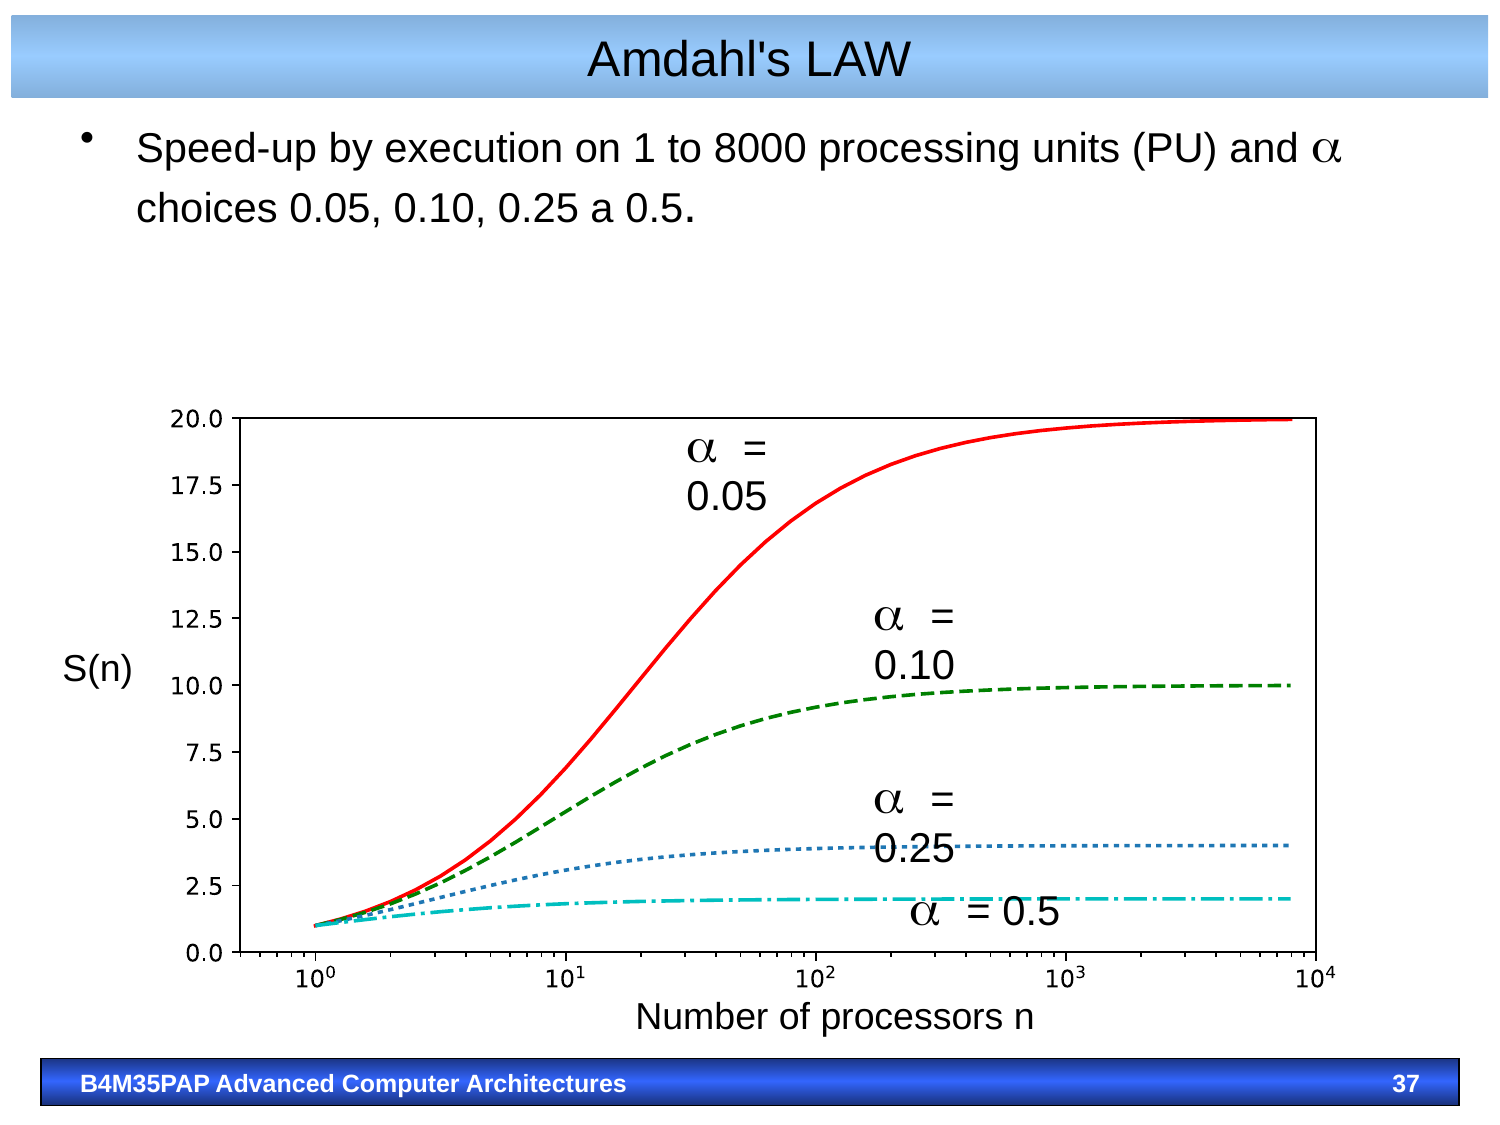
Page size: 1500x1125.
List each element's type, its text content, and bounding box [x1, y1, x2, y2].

picture [65, 333, 1456, 1030]
text_box  = 0.05 [671, 417, 863, 527]
text_box  = 0.5 [895, 880, 1087, 961]
text_box  = 0.10 [859, 585, 1051, 696]
title Amdahl's LAW [11, 15, 1489, 98]
text_box Speed-up by execution on 1 to 8000 processing units (PU) and  choices 0.05, 0.10, 0.25 a 0.5. [64, 105, 1436, 343]
text_box Number of processors n [620, 988, 1050, 1046]
text_box S(n) [47, 639, 149, 697]
text_box  = 0.25 [859, 768, 1051, 879]
